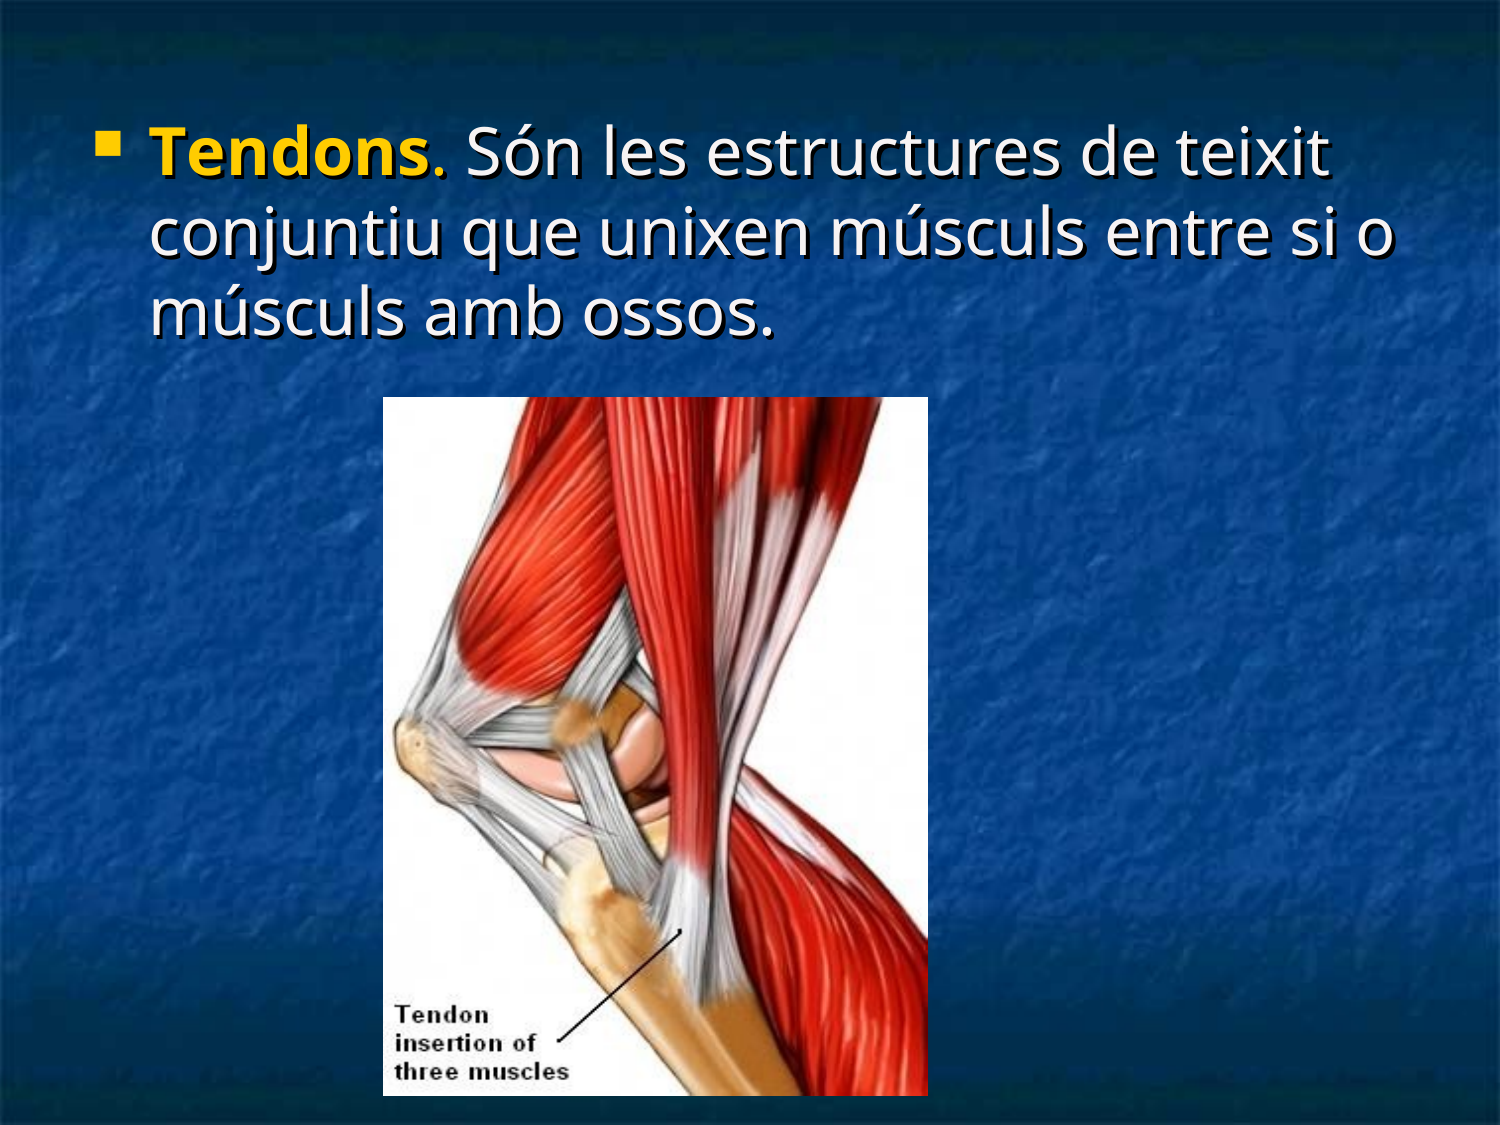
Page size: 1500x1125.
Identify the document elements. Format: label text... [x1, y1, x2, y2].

picture [0, 0, 1500, 1125]
list Tendons. Són les estructures de teixit conjuntiu que unixen músculs entre si o músculs amb ossos. [76, 101, 1427, 454]
